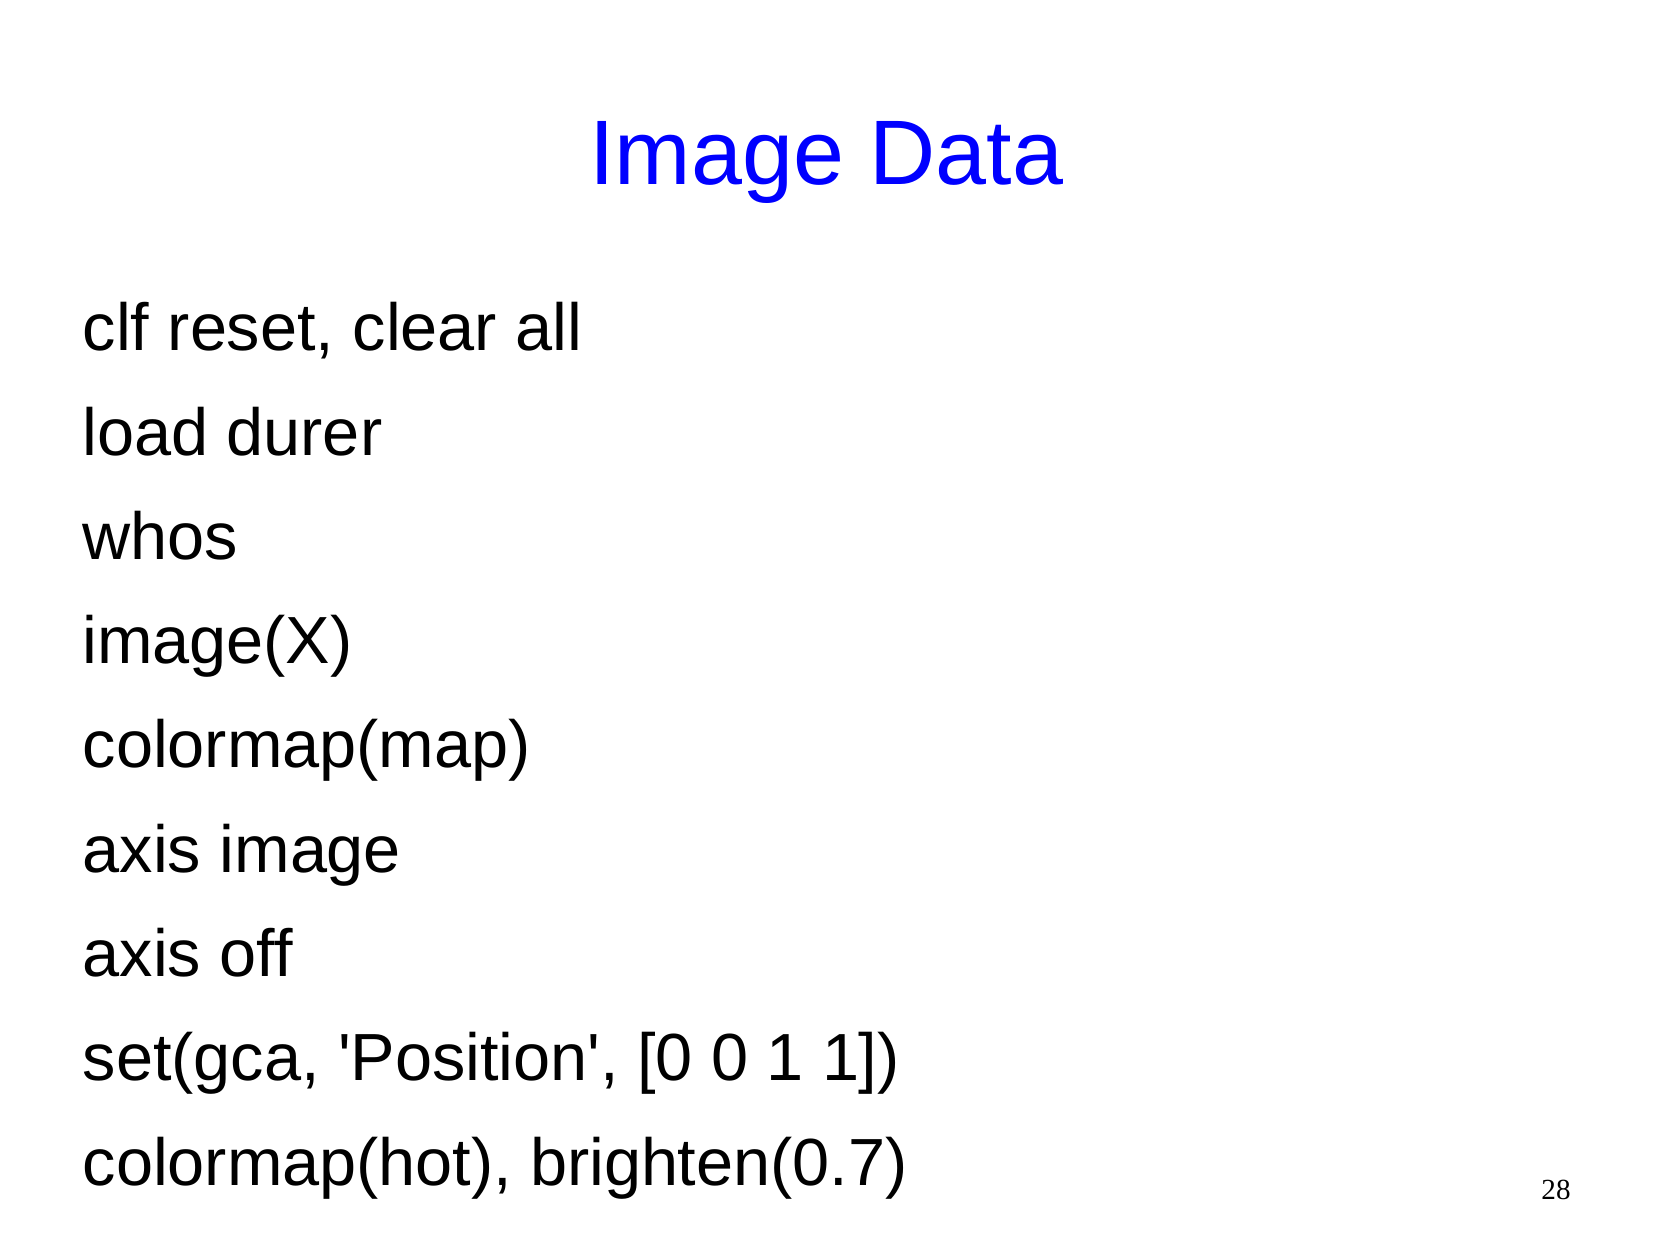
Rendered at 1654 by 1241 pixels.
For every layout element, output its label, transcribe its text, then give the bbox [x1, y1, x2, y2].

list clf reset, clear all load durer whos image(X) colormap(map) axis image axis off set(gca, 'Position', [0 0 1 1]) colormap(hot), brighten(0.7) [82, 290, 1571, 1200]
title Image Data [82, 56, 1571, 250]
